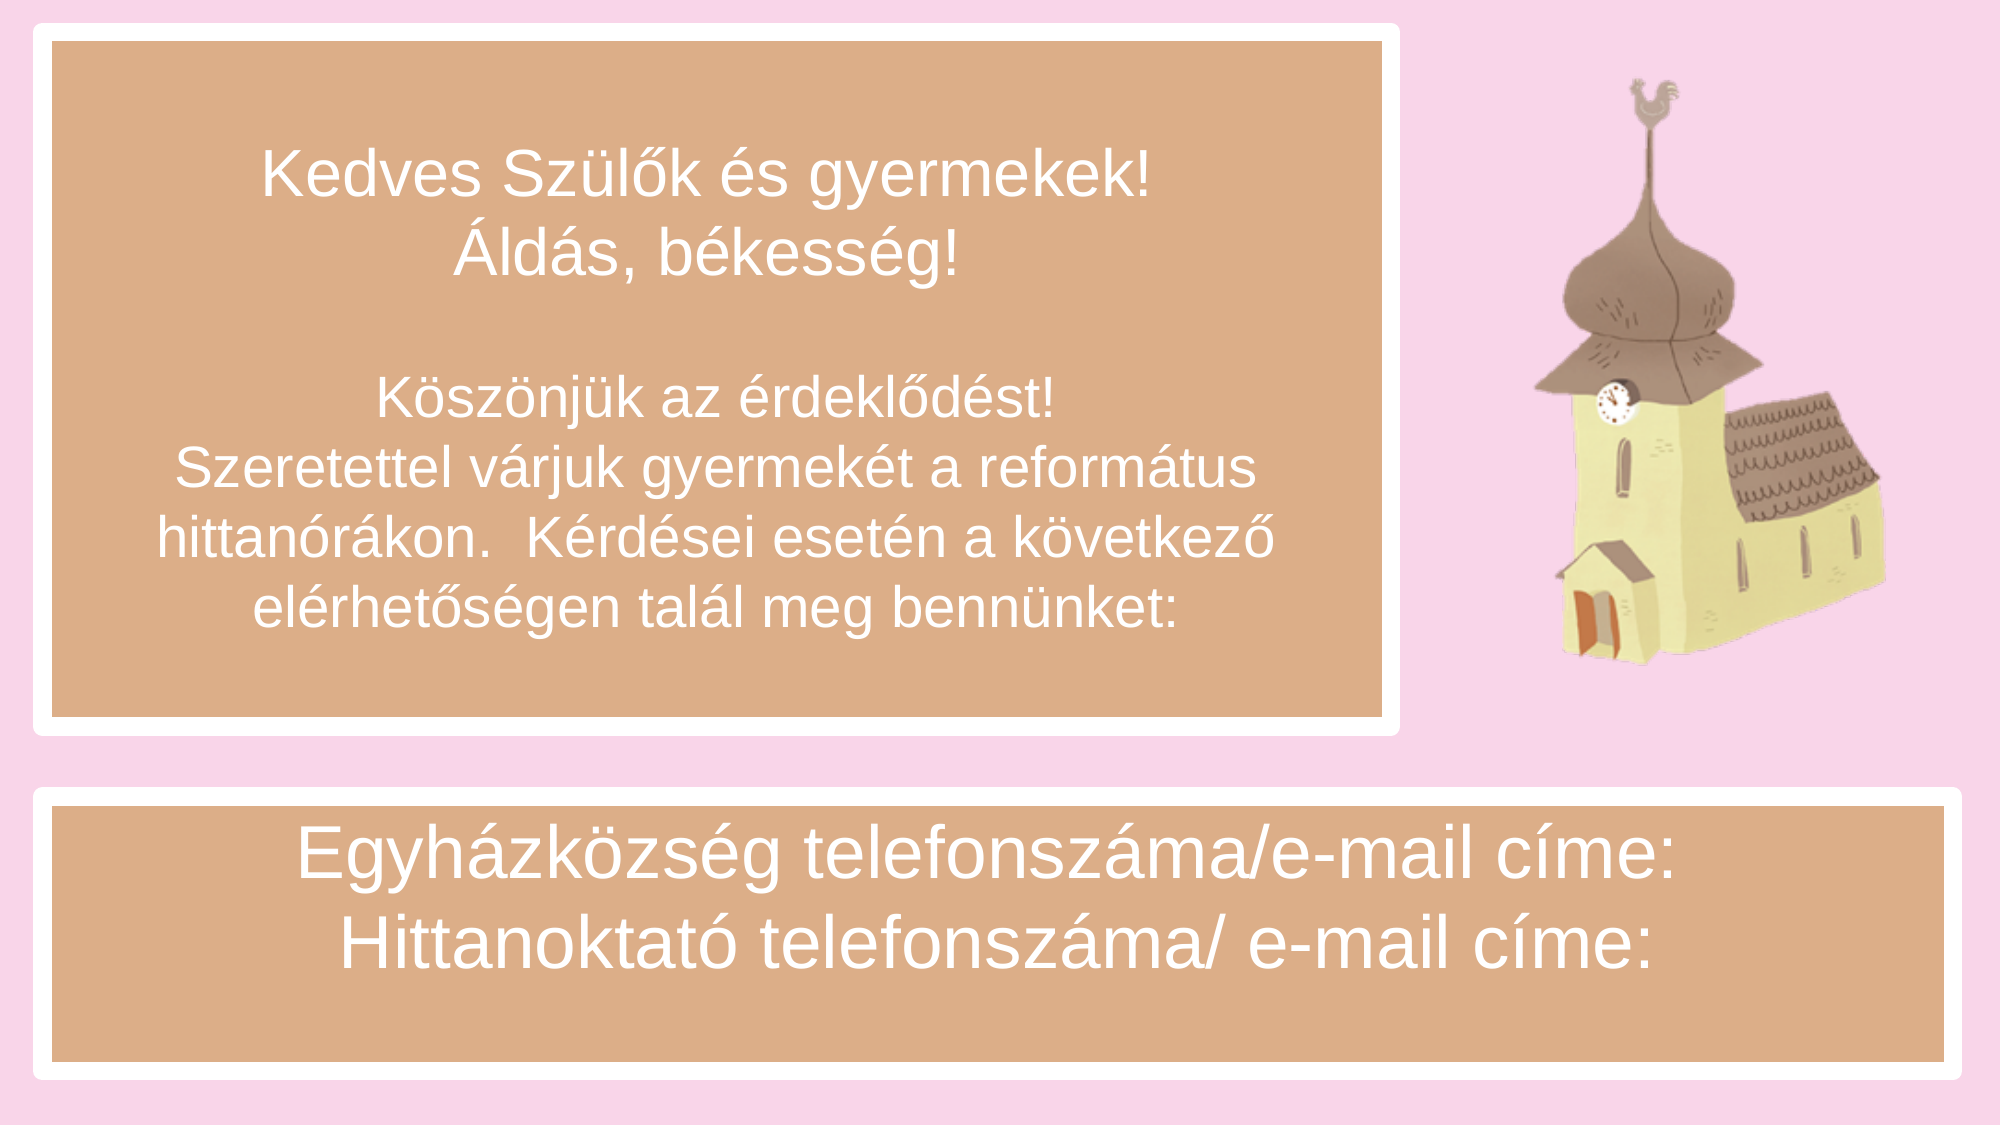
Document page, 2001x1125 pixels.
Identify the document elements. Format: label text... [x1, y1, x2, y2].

picture [1528, 66, 1921, 700]
text_box Egyházközség telefonszáma/e-mail címe: Hittanoktató telefonszáma/ e-mail címe: [42, 796, 1953, 1072]
text_box Kedves Szülők és gyermekek! Áldás, békesség! Köszönjük az érdeklődést! Szeretettel várjuk gyermekét a református hittanórákon. Kérdései esetén a következő elérhetőségen talál meg bennünket: [42, 31, 1391, 727]
